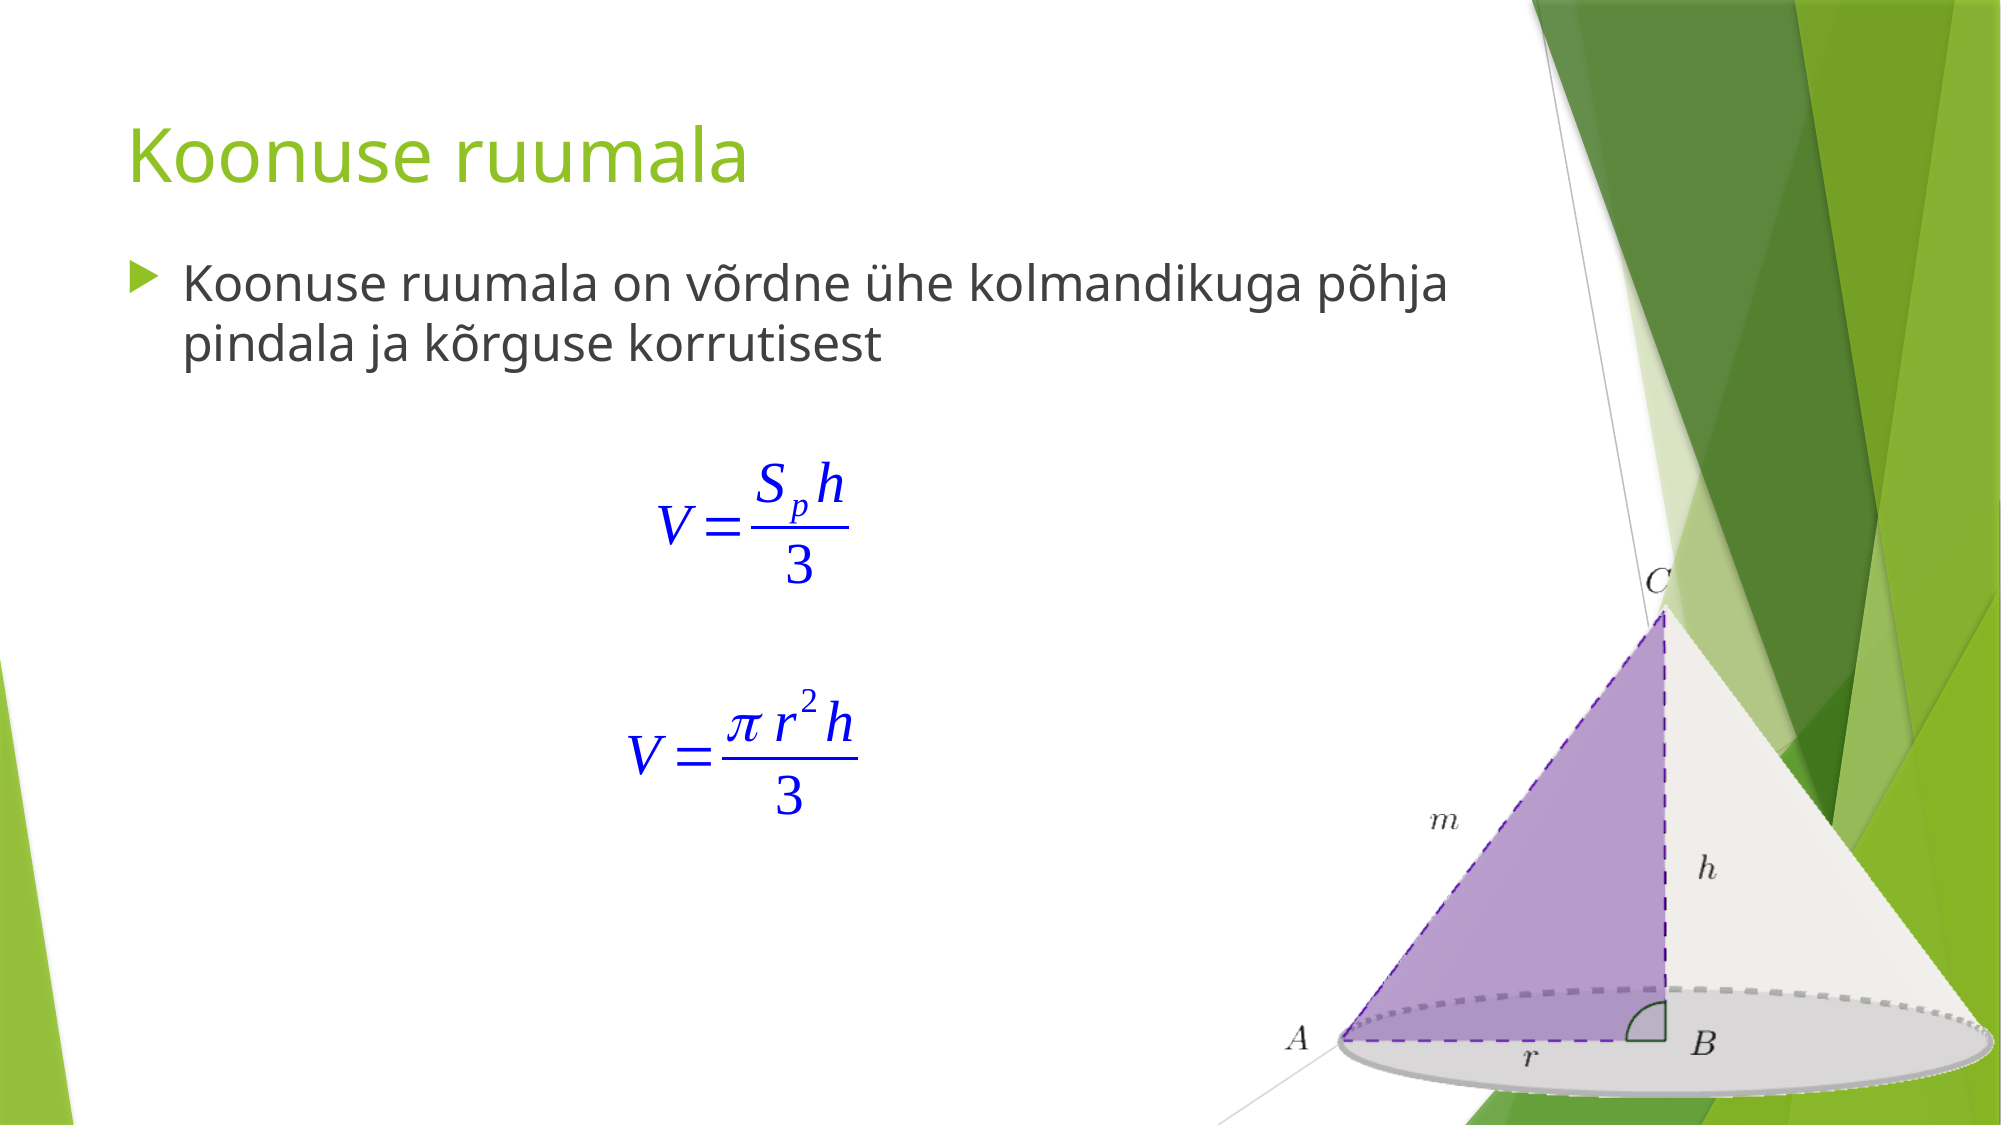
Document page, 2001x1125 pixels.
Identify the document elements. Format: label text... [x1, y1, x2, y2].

chart [620, 681, 867, 827]
list Koonuse ruumala on võrdne ühe kolmandikuga põhja pindala ja kõrguse korrutisest [111, 243, 1522, 1068]
title Koonuse ruumala [111, 99, 1522, 243]
picture [1275, 560, 2000, 1111]
chart [649, 450, 859, 597]
